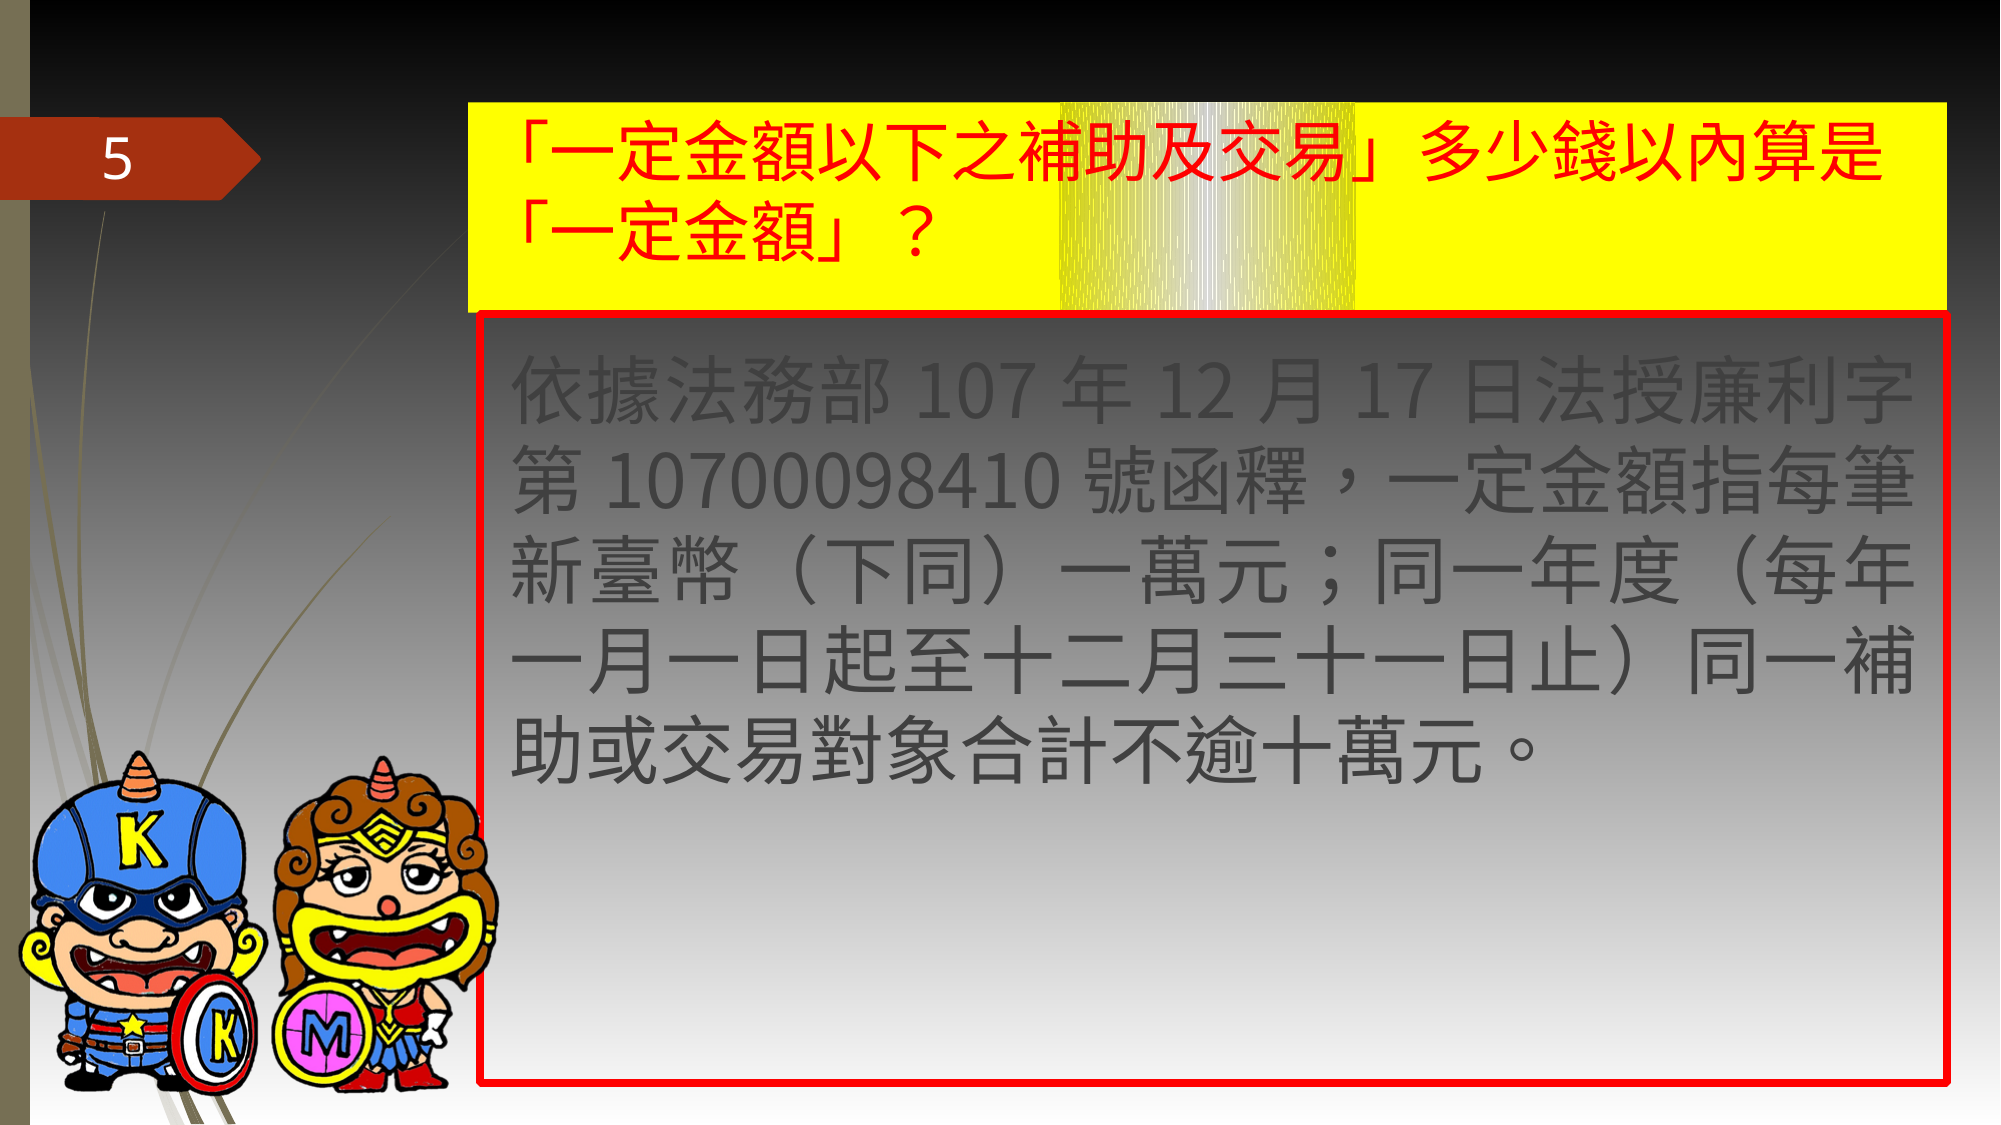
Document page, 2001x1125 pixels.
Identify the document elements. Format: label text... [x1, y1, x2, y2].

text_box 5 [86, 114, 199, 199]
list 依據法務部107年12月17日法授廉利字第10700098410號函釋，一定金額指每筆新臺幣（下同）一萬元；同一年度（每年一月一日起至十二月三十一日止）同一補助或交易對象合計不逾十萬元。 [480, 313, 1947, 1084]
title 「一定金額以下之補助及交易」多少錢以內算是「一定金額」？ [468, 102, 1947, 313]
picture [0, 745, 510, 1101]
